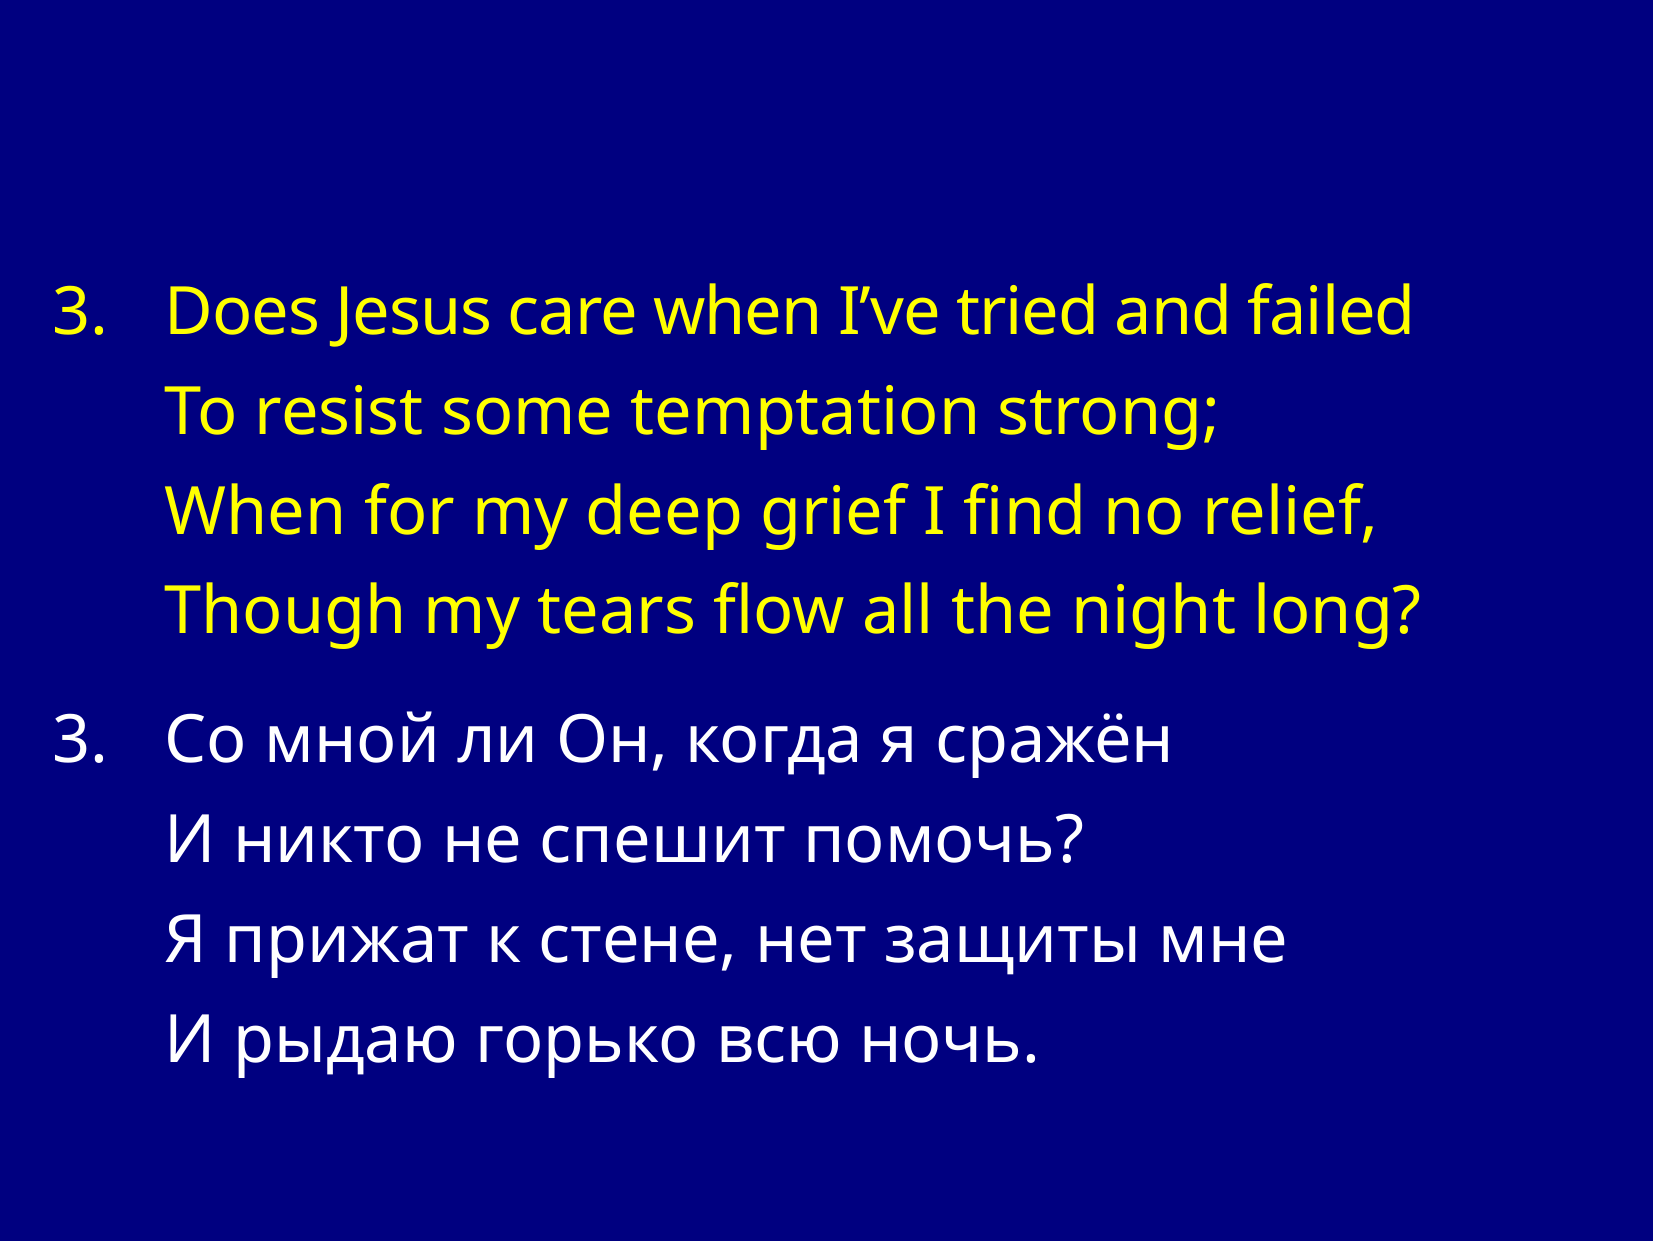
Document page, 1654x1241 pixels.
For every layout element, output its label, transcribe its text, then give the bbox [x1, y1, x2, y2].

text_box 3. Does Jesus care when I’ve tried and failed To resist some temptation strong; When for my deep grief I find no relief, Though my tears flow all the night long? [37, 56, 1651, 638]
text_box 3. Со мной ли Он, когда я сражён И никто не спешит помочь? Я прижат к стене, нет защиты мне И рыдаю горько всю ночь. [37, 675, 1651, 1163]
